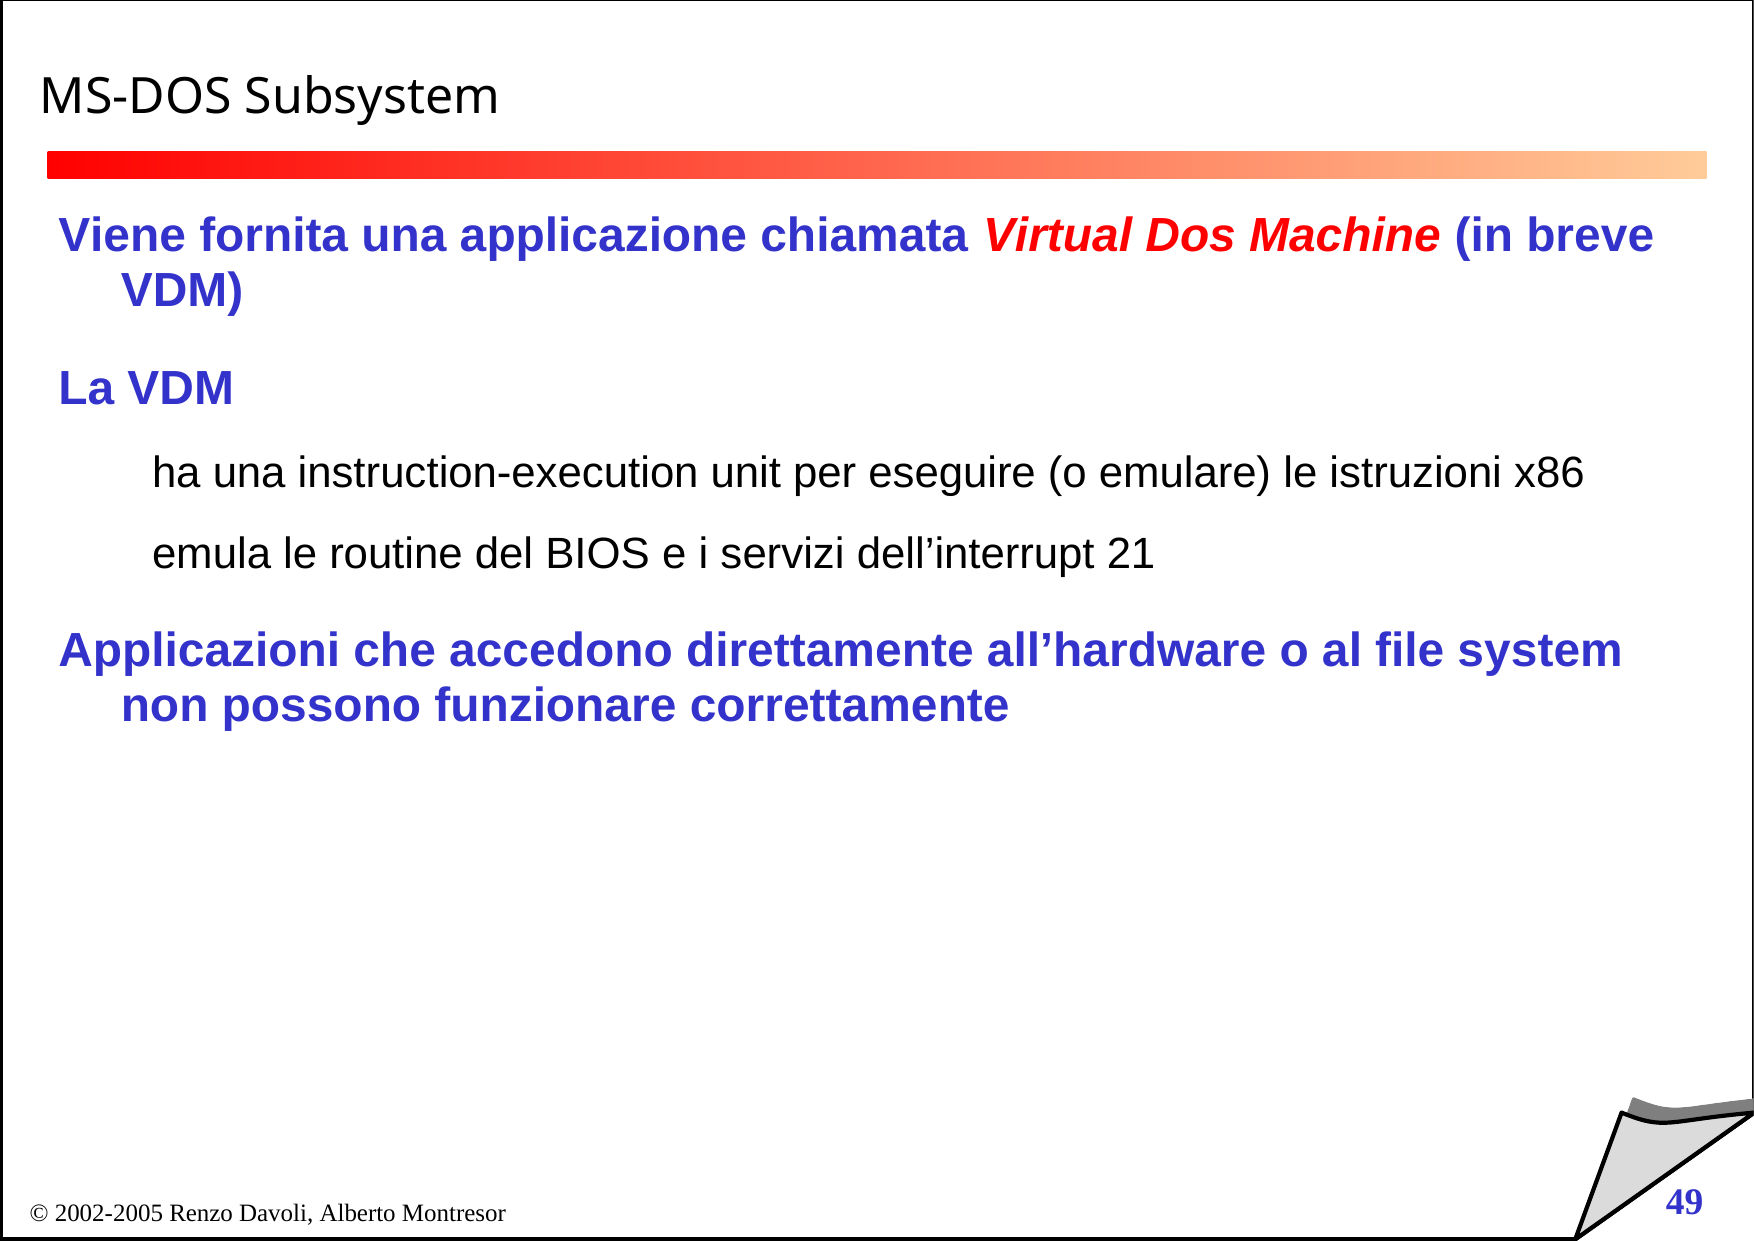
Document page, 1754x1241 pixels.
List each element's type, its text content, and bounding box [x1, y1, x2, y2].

list Viene fornita una applicazione chiamata Virtual Dos Machine (in breve VDM) La VDM ha una instruction-execution unit per eseguire (o emulare) le istruzioni x86 emula le routine del BIOS e i servizi dell’interrupt 21 Applicazioni che accedono direttamente all’hardware o al file system non possono funzionare correttamente [58, 206, 1695, 850]
title MS-DOS Subsystem [40, 57, 1713, 136]
